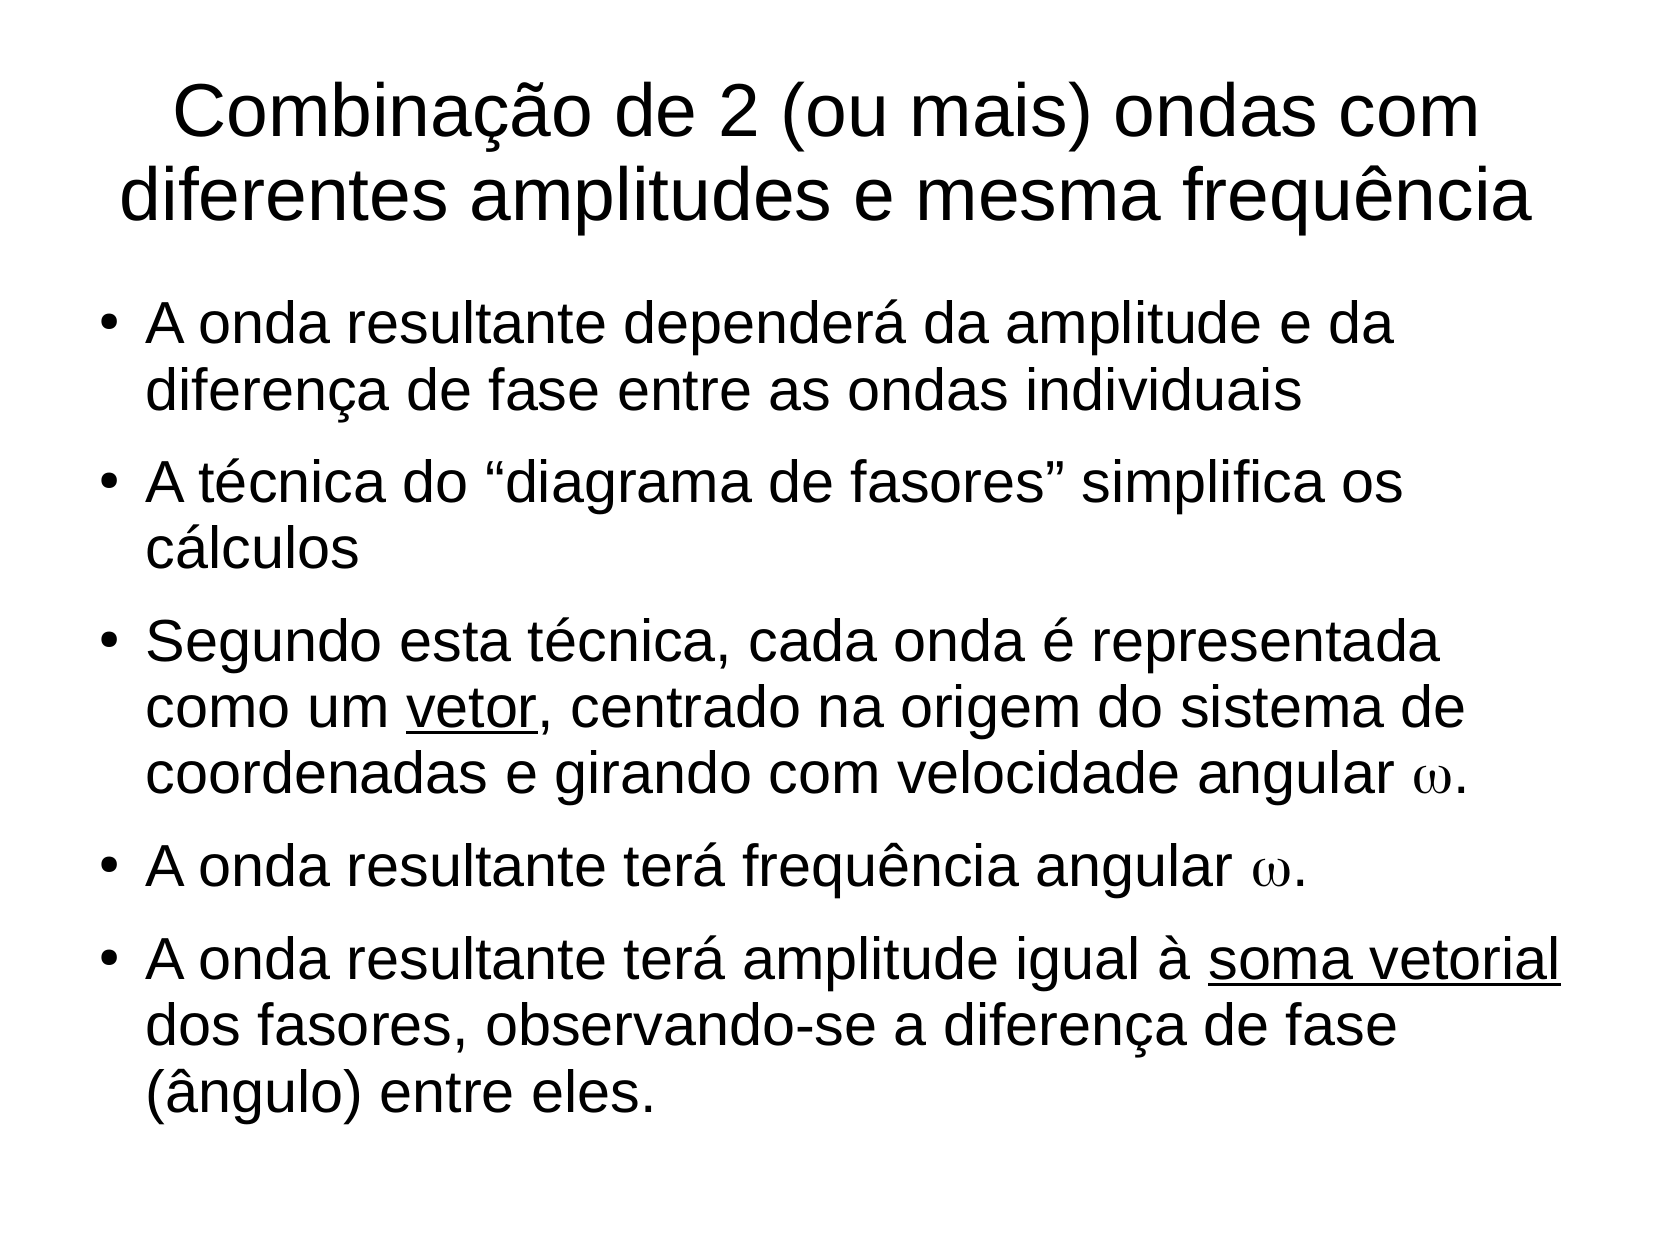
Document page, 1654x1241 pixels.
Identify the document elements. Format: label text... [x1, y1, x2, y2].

list A onda resultante dependerá da amplitude e da diferença de fase entre as ondas individuais A técnica do “diagrama de fasores” simplifica os cálculos Segundo esta técnica, cada onda é representada como um vetor, centrado na origem do sistema de coordenadas e girando com velocidade angular w. A onda resultante terá frequência angular w. A onda resultante terá amplitude igual à soma vetorial dos fasores, observando-se a diferença de fase (ângulo) entre eles. [82, 290, 1571, 1134]
title Combinação de 2 (ou mais) ondas com diferentes amplitudes e mesma frequência [82, 49, 1571, 257]
